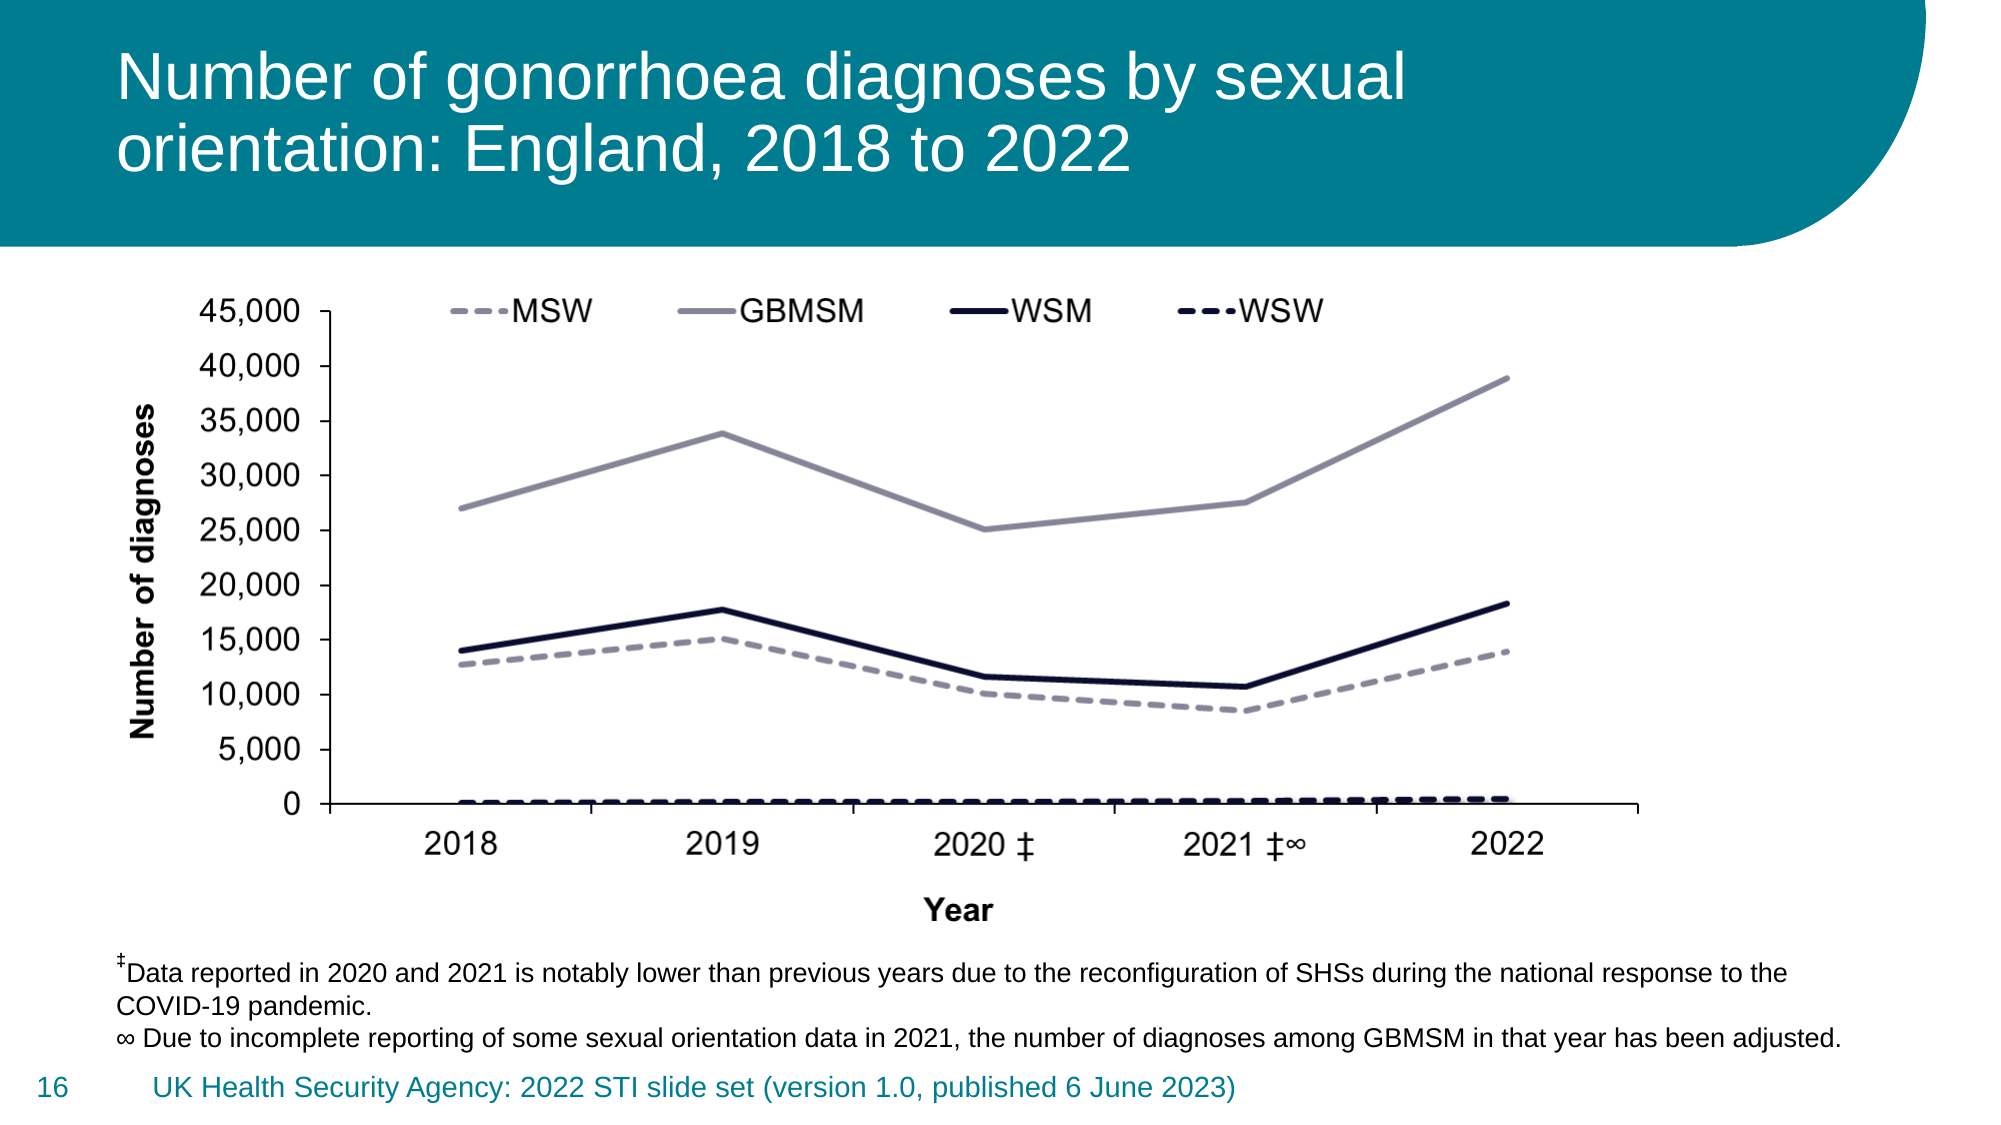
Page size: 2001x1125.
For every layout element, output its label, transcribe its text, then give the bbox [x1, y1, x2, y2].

picture [119, 257, 1700, 931]
text_box [21, 1056, 120, 1117]
title Number of gonorrhoea diagnoses by sexual orientation: England, 2018 to 2022 [101, 34, 1747, 194]
text_box ‡Data reported in 2020 and 2021 is notably lower than previous years due to the reconfiguration of SHSs during the national response to the COVID-19 pandemic. ∞ Due to incomplete reporting of some sexual orientation data in 2021, the number of diagnoses among GBMSM in that year has been adjusted. [101, 940, 1897, 1055]
text_box UK Health Security Agency: 2022 STI slide set (version 1.0, published 6 June 2023) [137, 1056, 1780, 1116]
